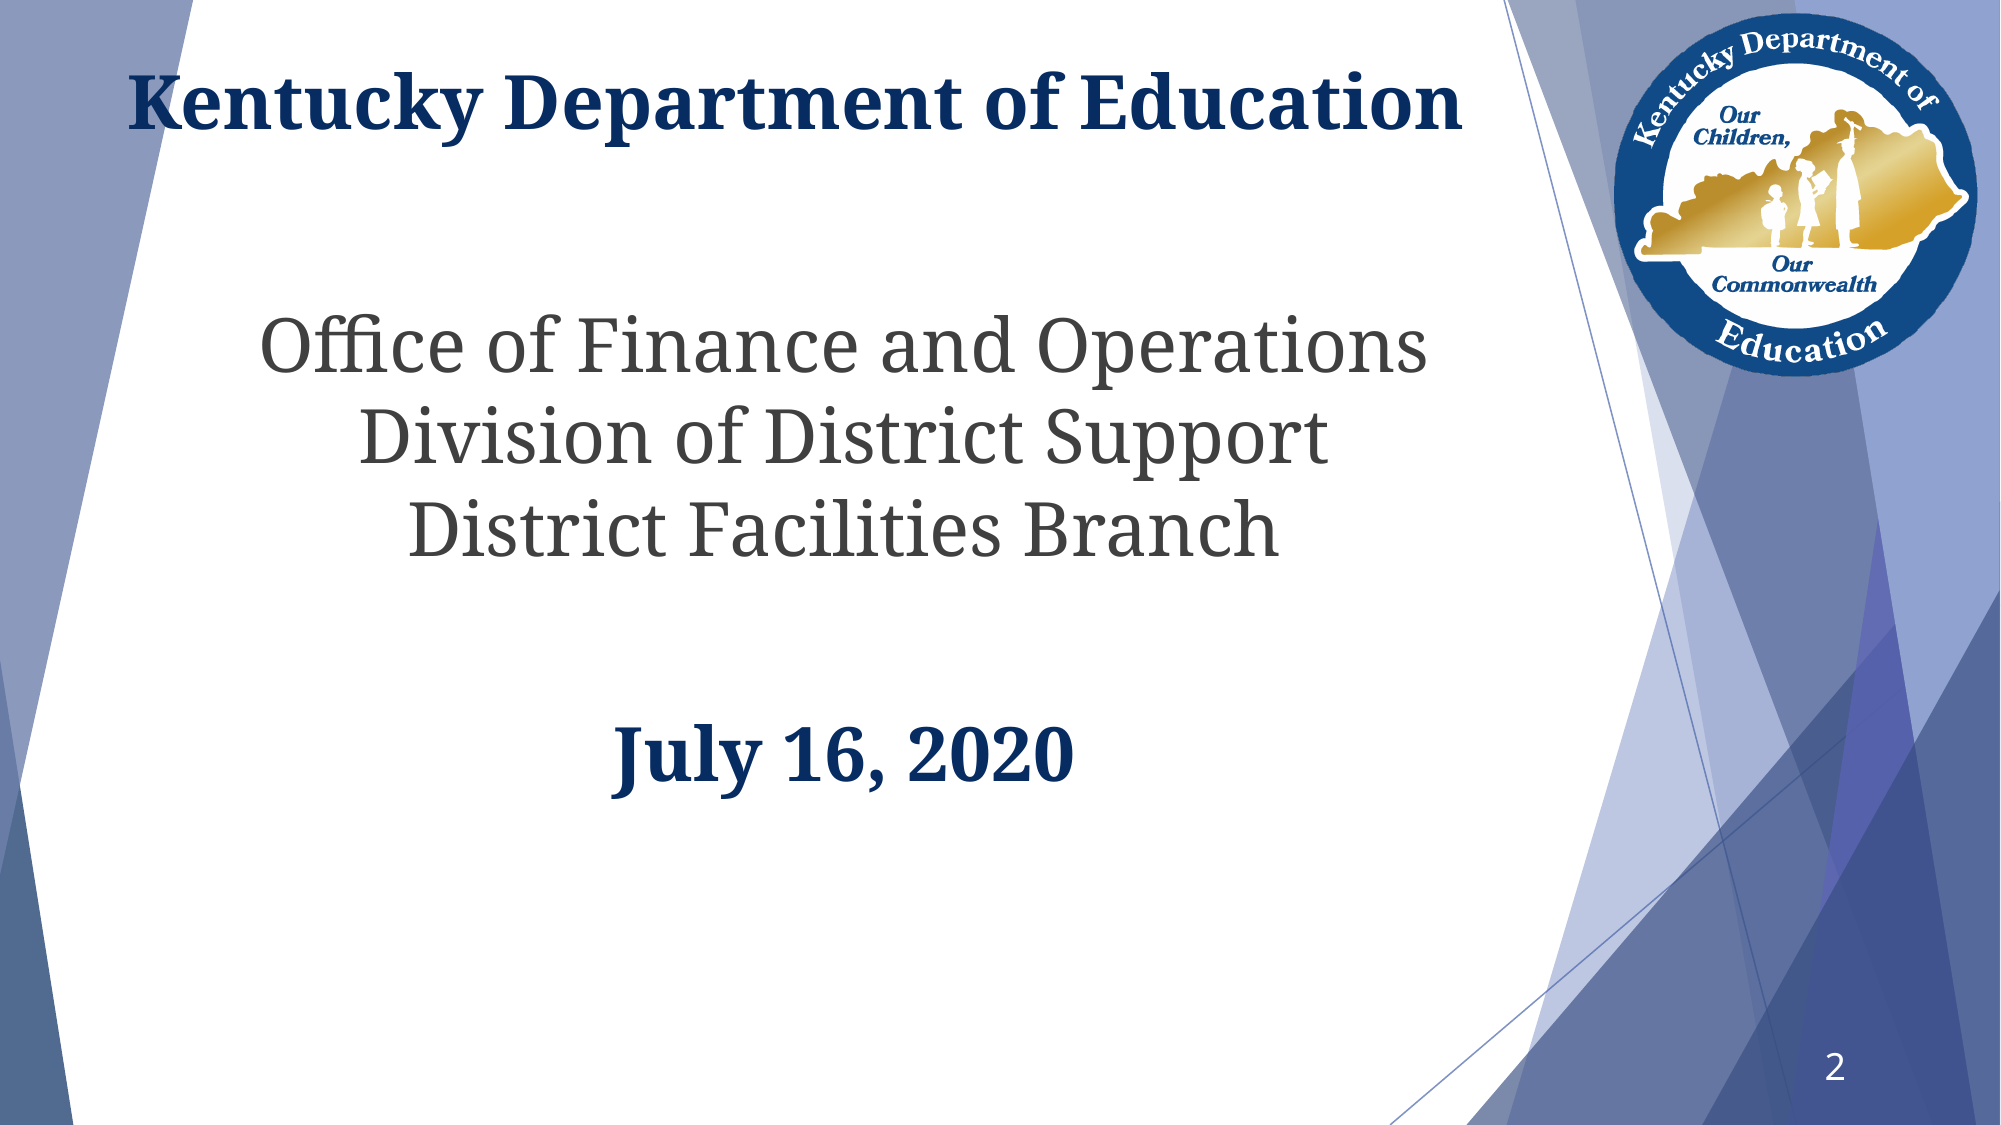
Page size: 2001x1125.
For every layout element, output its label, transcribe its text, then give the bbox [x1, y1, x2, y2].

title Kentucky Department of Education [79, 259, 1616, 477]
text_box [1809, 1035, 1922, 1096]
list Office of Finance and Operations Division of District Support District Facilities Branch July 16, 2020 [94, 404, 1602, 907]
